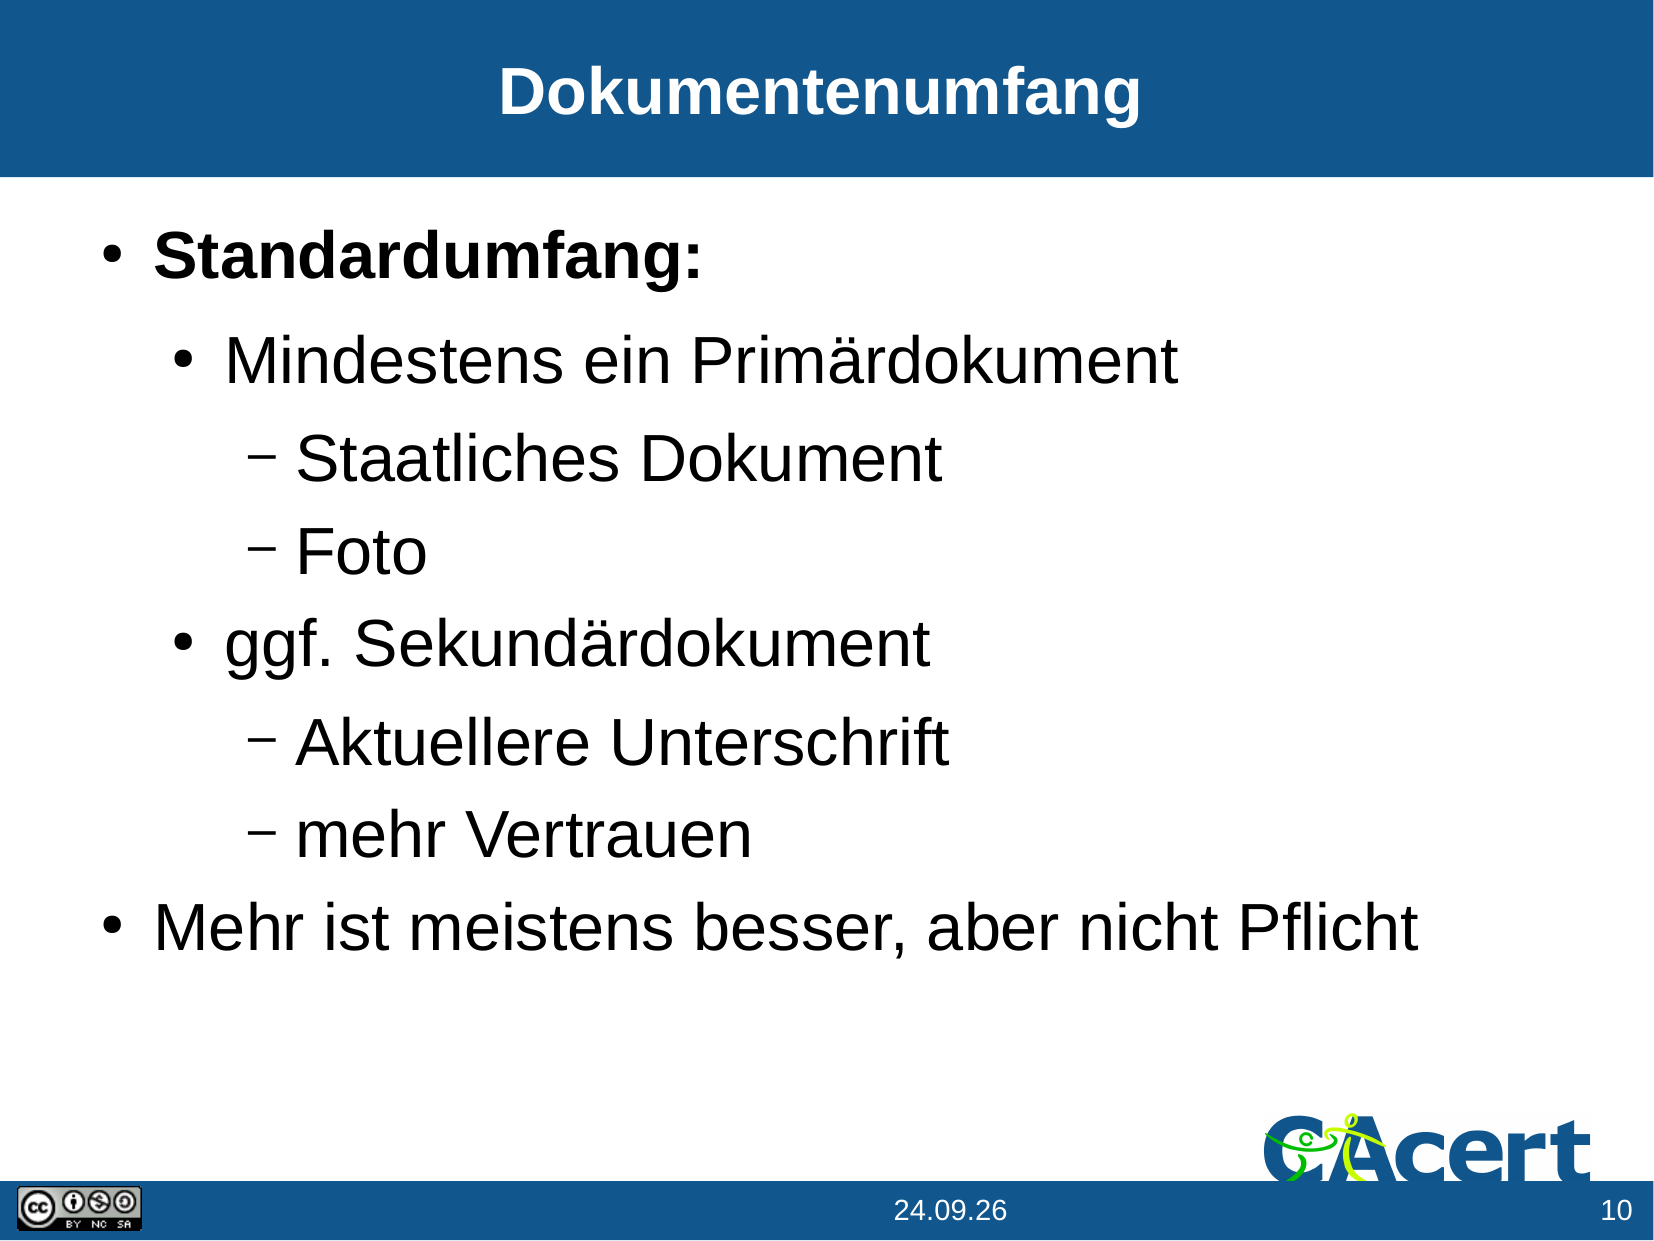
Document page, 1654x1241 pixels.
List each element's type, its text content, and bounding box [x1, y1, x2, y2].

picture [17, 1186, 142, 1231]
picture [1263, 1112, 1591, 1181]
list Standardumfang: Mindestens ein Primärdokument Staatliches Dokument Foto ggf. Sekundärdokument Aktuellere Unterschrift mehr Vertrauen Mehr ist meistens besser, aber nicht Pflicht [82, 218, 1571, 1091]
title Dokumentenumfang [76, 17, 1565, 166]
